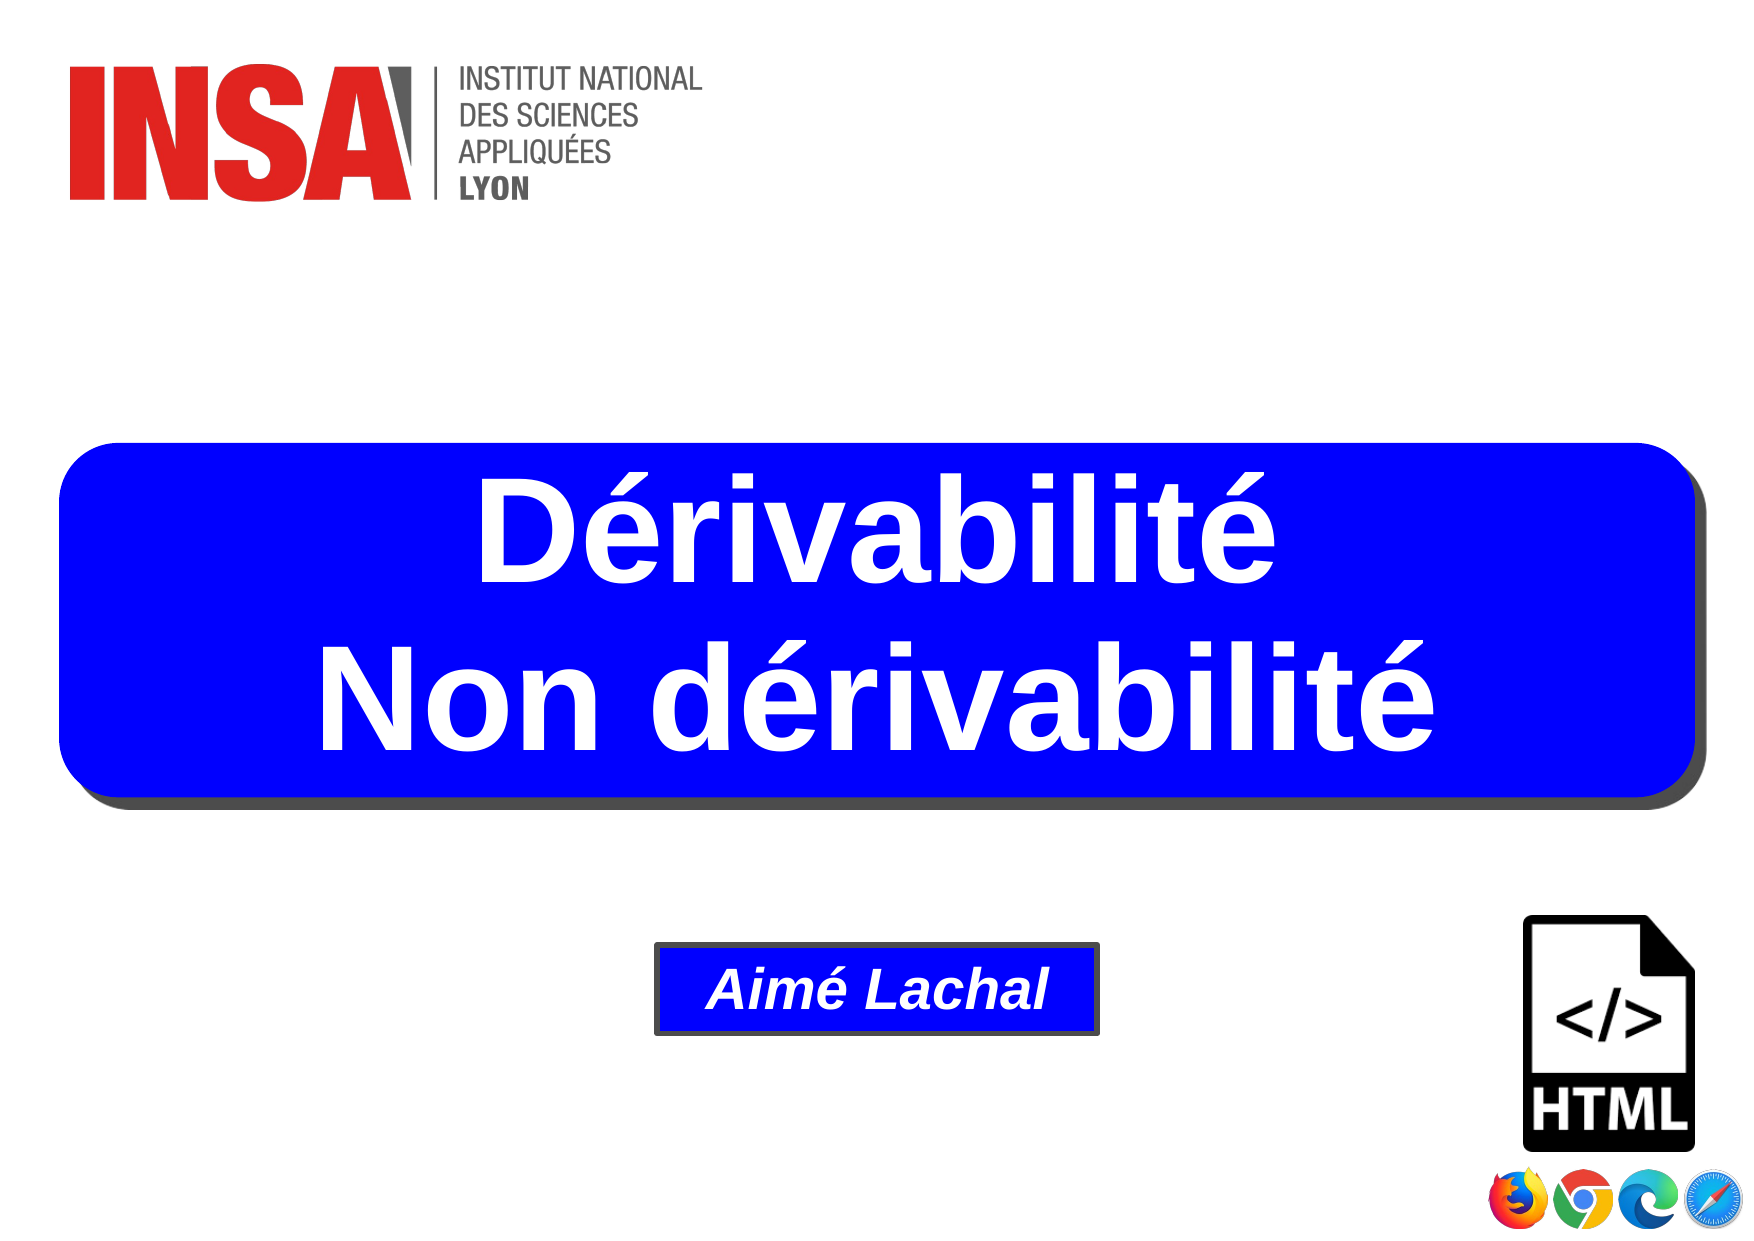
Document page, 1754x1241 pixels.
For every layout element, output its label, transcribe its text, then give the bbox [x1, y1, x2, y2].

picture [1683, 1169, 1743, 1229]
title Aimé Lachal [657, 944, 1098, 1034]
picture [1553, 1169, 1613, 1229]
picture [1618, 1169, 1678, 1229]
picture [1523, 915, 1695, 1152]
picture [59, 58, 713, 207]
picture [1488, 1166, 1548, 1229]
text_box Dérivabilité Non dérivabilité [59, 442, 1695, 798]
